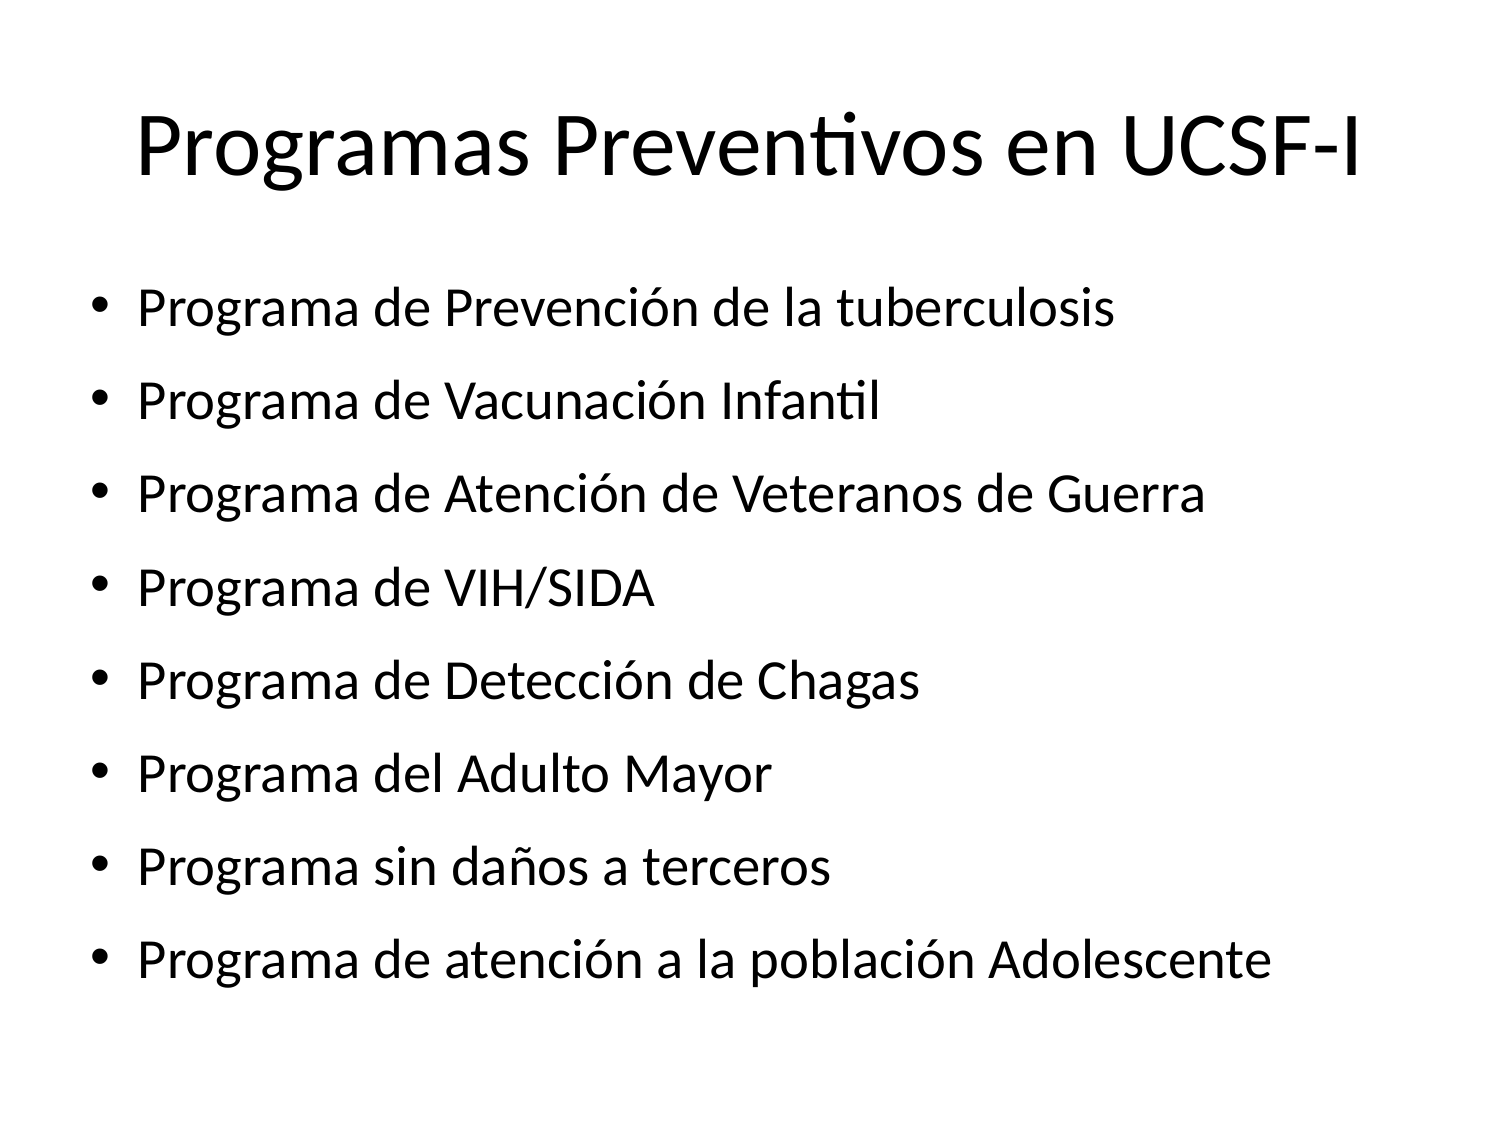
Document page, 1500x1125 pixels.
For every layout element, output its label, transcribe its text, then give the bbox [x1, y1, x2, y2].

title Programas Preventivos en UCSF-I [75, 45, 1425, 233]
list Programa de Prevención de la tuberculosis Programa de Vacunación Infantil Programa de Atención de Veteranos de Guerra Programa de VIH/SIDA Programa de Detección de Chagas Programa del Adulto Mayor Programa sin daños a terceros Programa de atención a la población Adolescente [75, 262, 1425, 1005]
